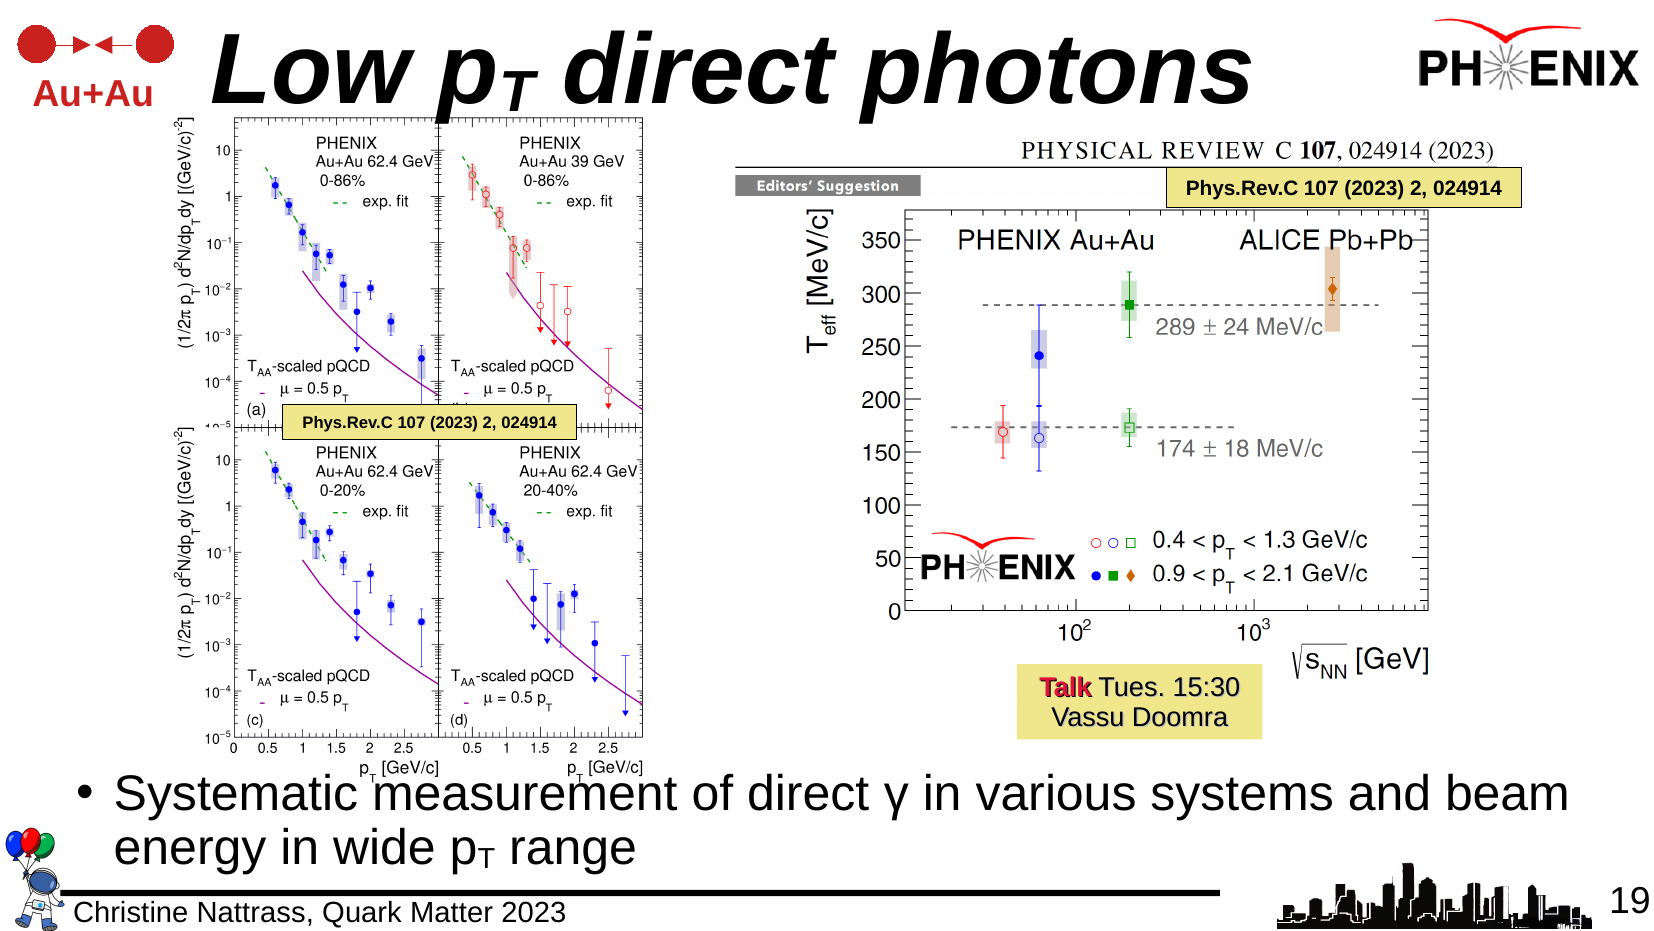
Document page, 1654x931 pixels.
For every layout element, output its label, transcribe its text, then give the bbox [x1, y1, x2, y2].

text_box [17, 25, 56, 63]
text_box Au+Au [17, 64, 170, 122]
picture [0, 824, 79, 931]
text_box Talk Tues. 15:30 Vassu Doomra [1016, 664, 1263, 740]
text_box Phys.Rev.C 107 (2023) 2, 024914 [282, 404, 577, 440]
picture [734, 125, 1497, 703]
text_box [136, 25, 174, 63]
text_box Phys.Rev.C 107 (2023) 2, 024914 [1166, 167, 1522, 208]
text_box Systematic measurement of direct γ in various systems and beam energy in wide pT range [64, 761, 1654, 930]
picture [172, 104, 652, 761]
title Low pT direct photons [195, 0, 1654, 143]
